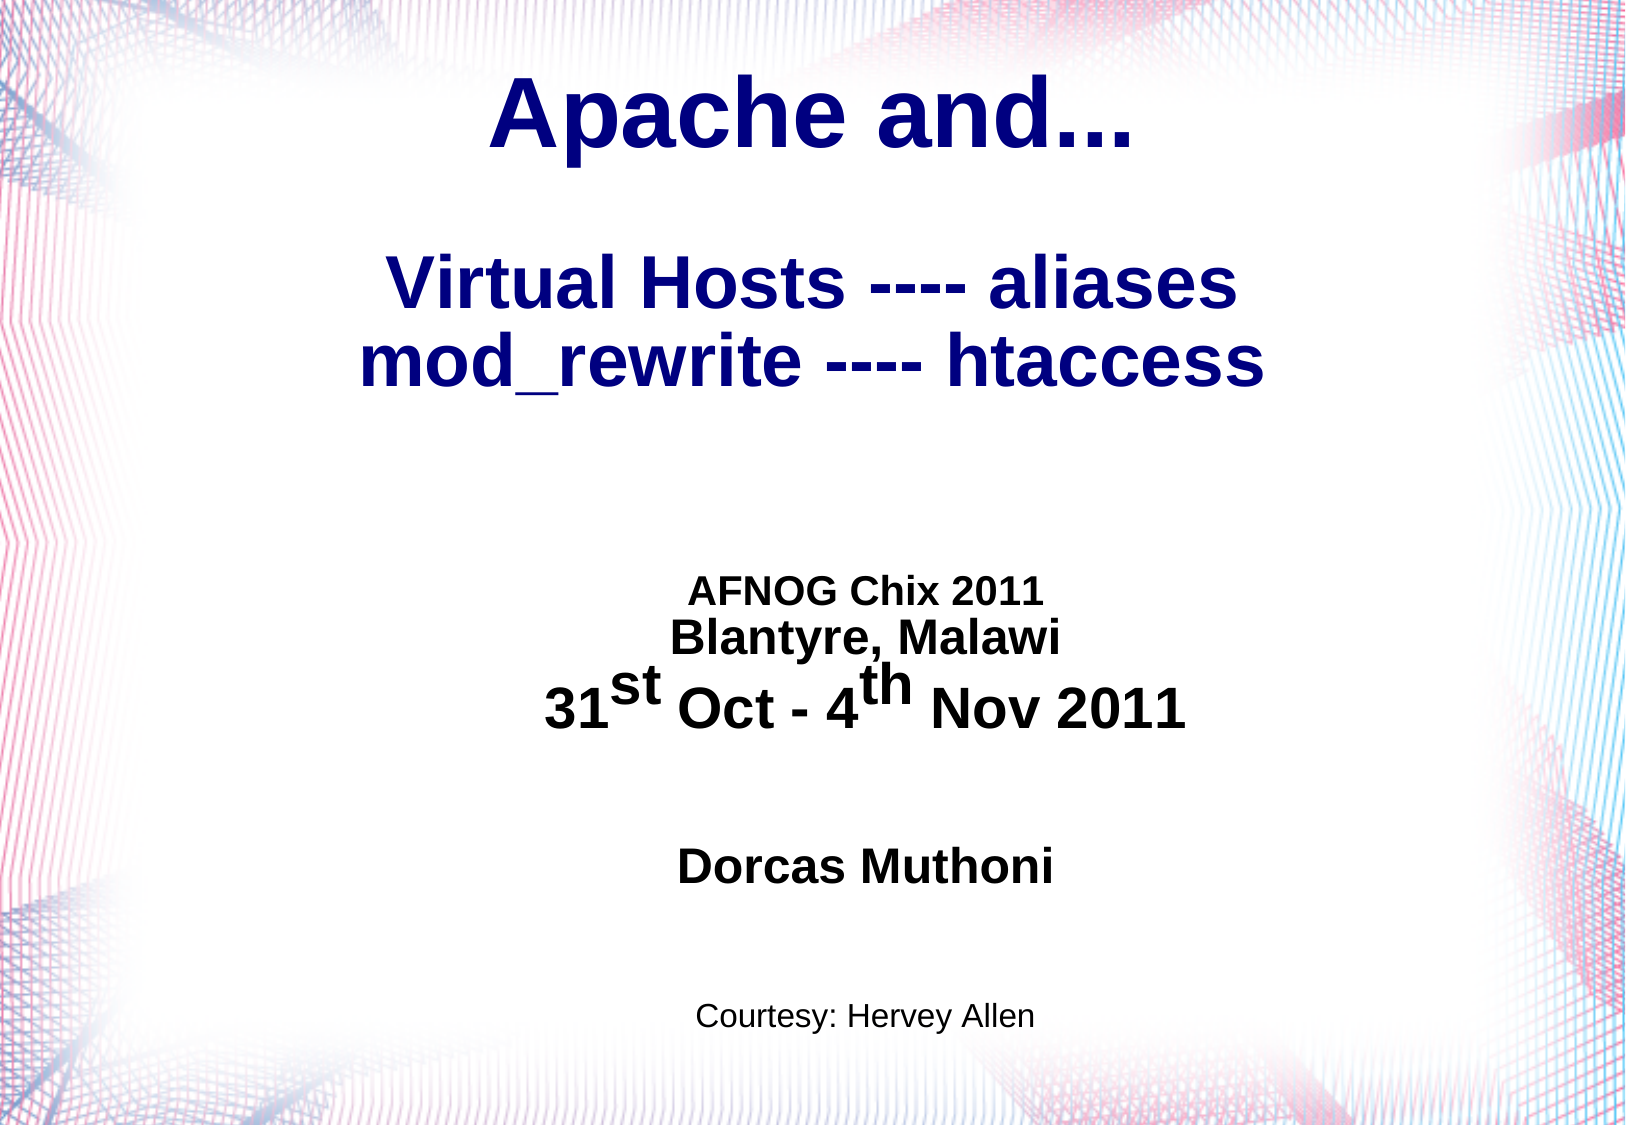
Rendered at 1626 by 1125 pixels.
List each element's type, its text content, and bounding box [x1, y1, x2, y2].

text_box Apache and... Virtual Hosts ---- aliases mod_rewrite ---- htaccess [54, 47, 1571, 412]
picture [0, 0, 1626, 1125]
text_box AFNOG Chix 2011 Blantyre, Malawi 31st Oct - 4th Nov 2011 Dorcas Muthoni Courtesy: Hervey Allen [531, 566, 1201, 926]
